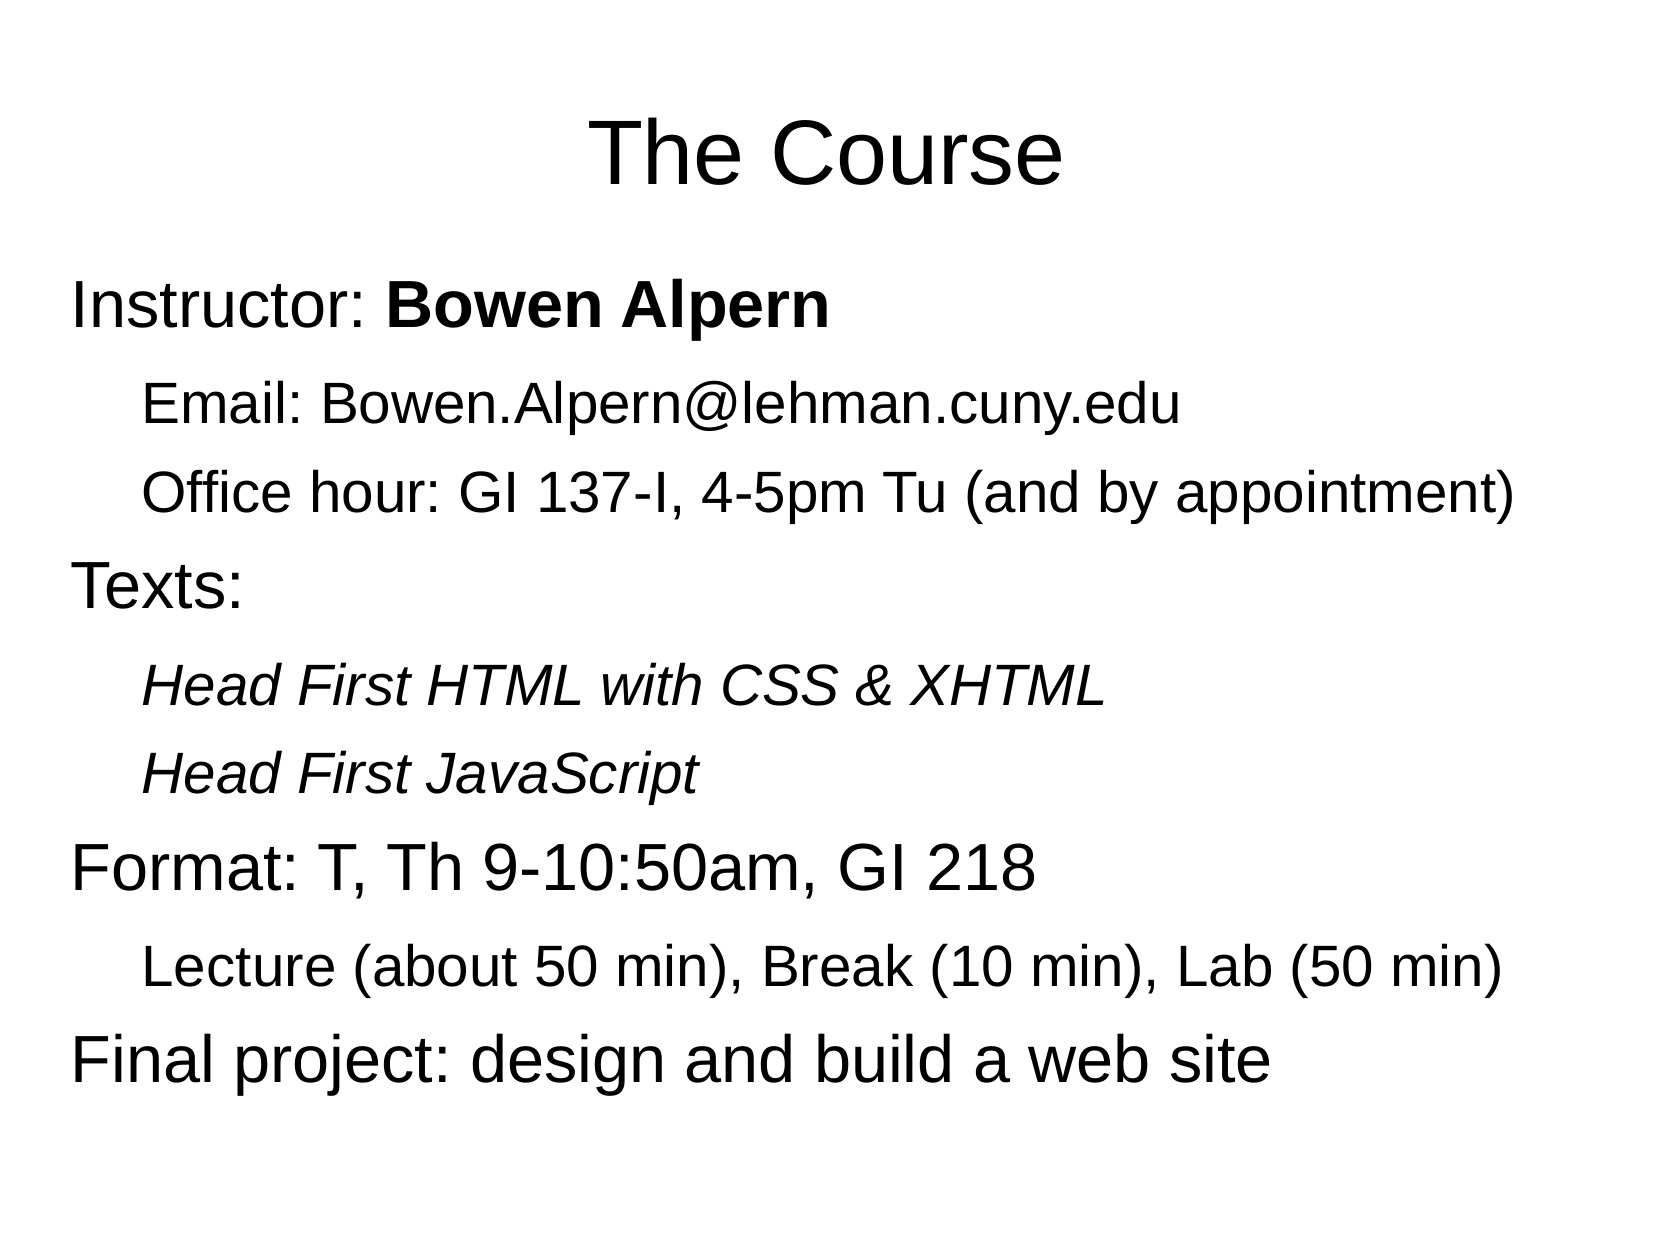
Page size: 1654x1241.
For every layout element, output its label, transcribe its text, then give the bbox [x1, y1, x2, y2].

title The Course [82, 49, 1571, 257]
list Instructor: Bowen Alpern Email: Bowen.Alpern@lehman.cuny.edu Office hour: GI 137-I, 4-5pm Tu (and by appointment) Texts: Head First HTML with CSS & XHTML Head First JavaScript Format: T, Th 9-10:50am, GI 218 Lecture (about 50 min), Break (10 min), Lab (50 min) Final project: design and build a web site [0, 266, 1651, 1096]
